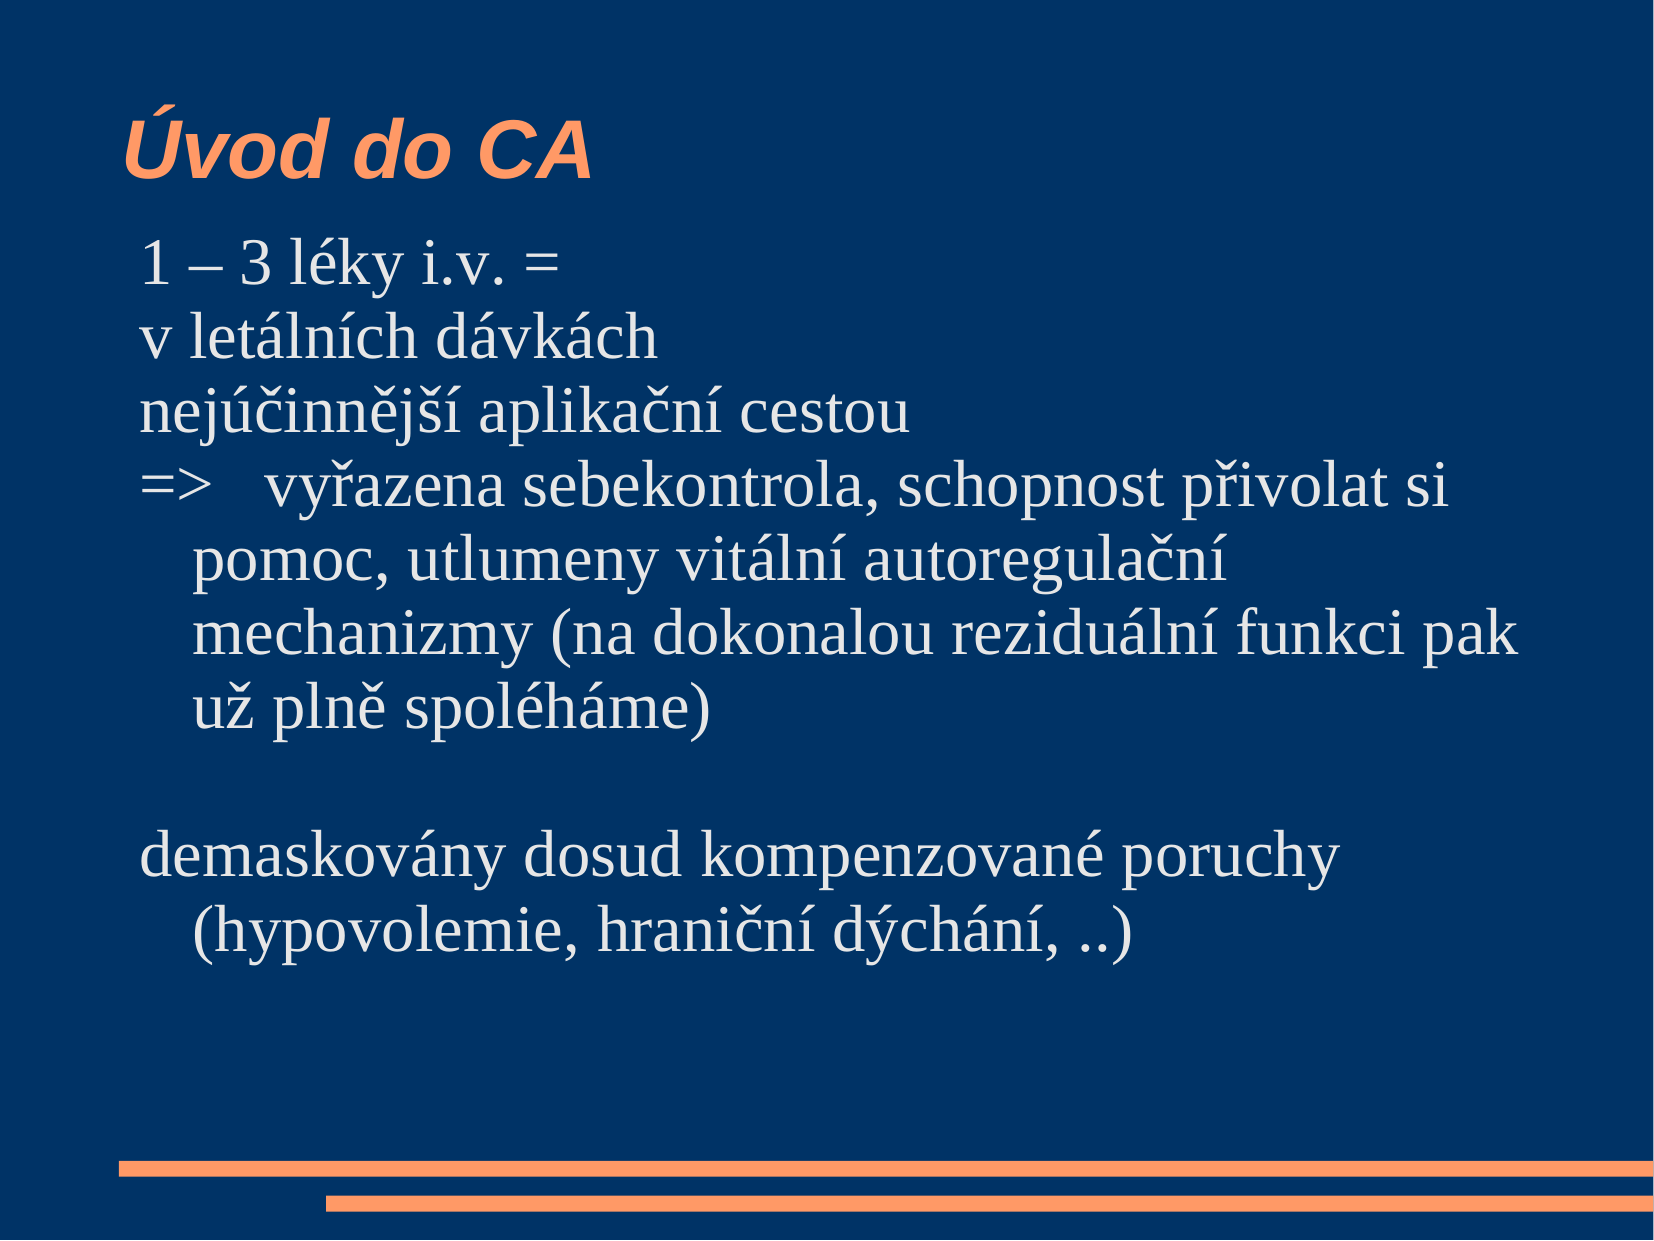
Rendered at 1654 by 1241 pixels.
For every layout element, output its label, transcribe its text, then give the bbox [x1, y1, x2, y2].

title Úvod do CA [121, 46, 1534, 225]
list 1 – 3 léky i.v. = v letálních dávkách nejúčinnější aplikační cestou => vyřazena sebekontrola, schopnost přivolat si pomoc, utlumeny vitální autoregulační mechanizmy (na dokonalou reziduální funkci pak už plně spoléháme) demaskovány dosud kompenzované poruchy (hypovolemie, hraniční dýchání, ..) [121, 225, 1561, 1035]
